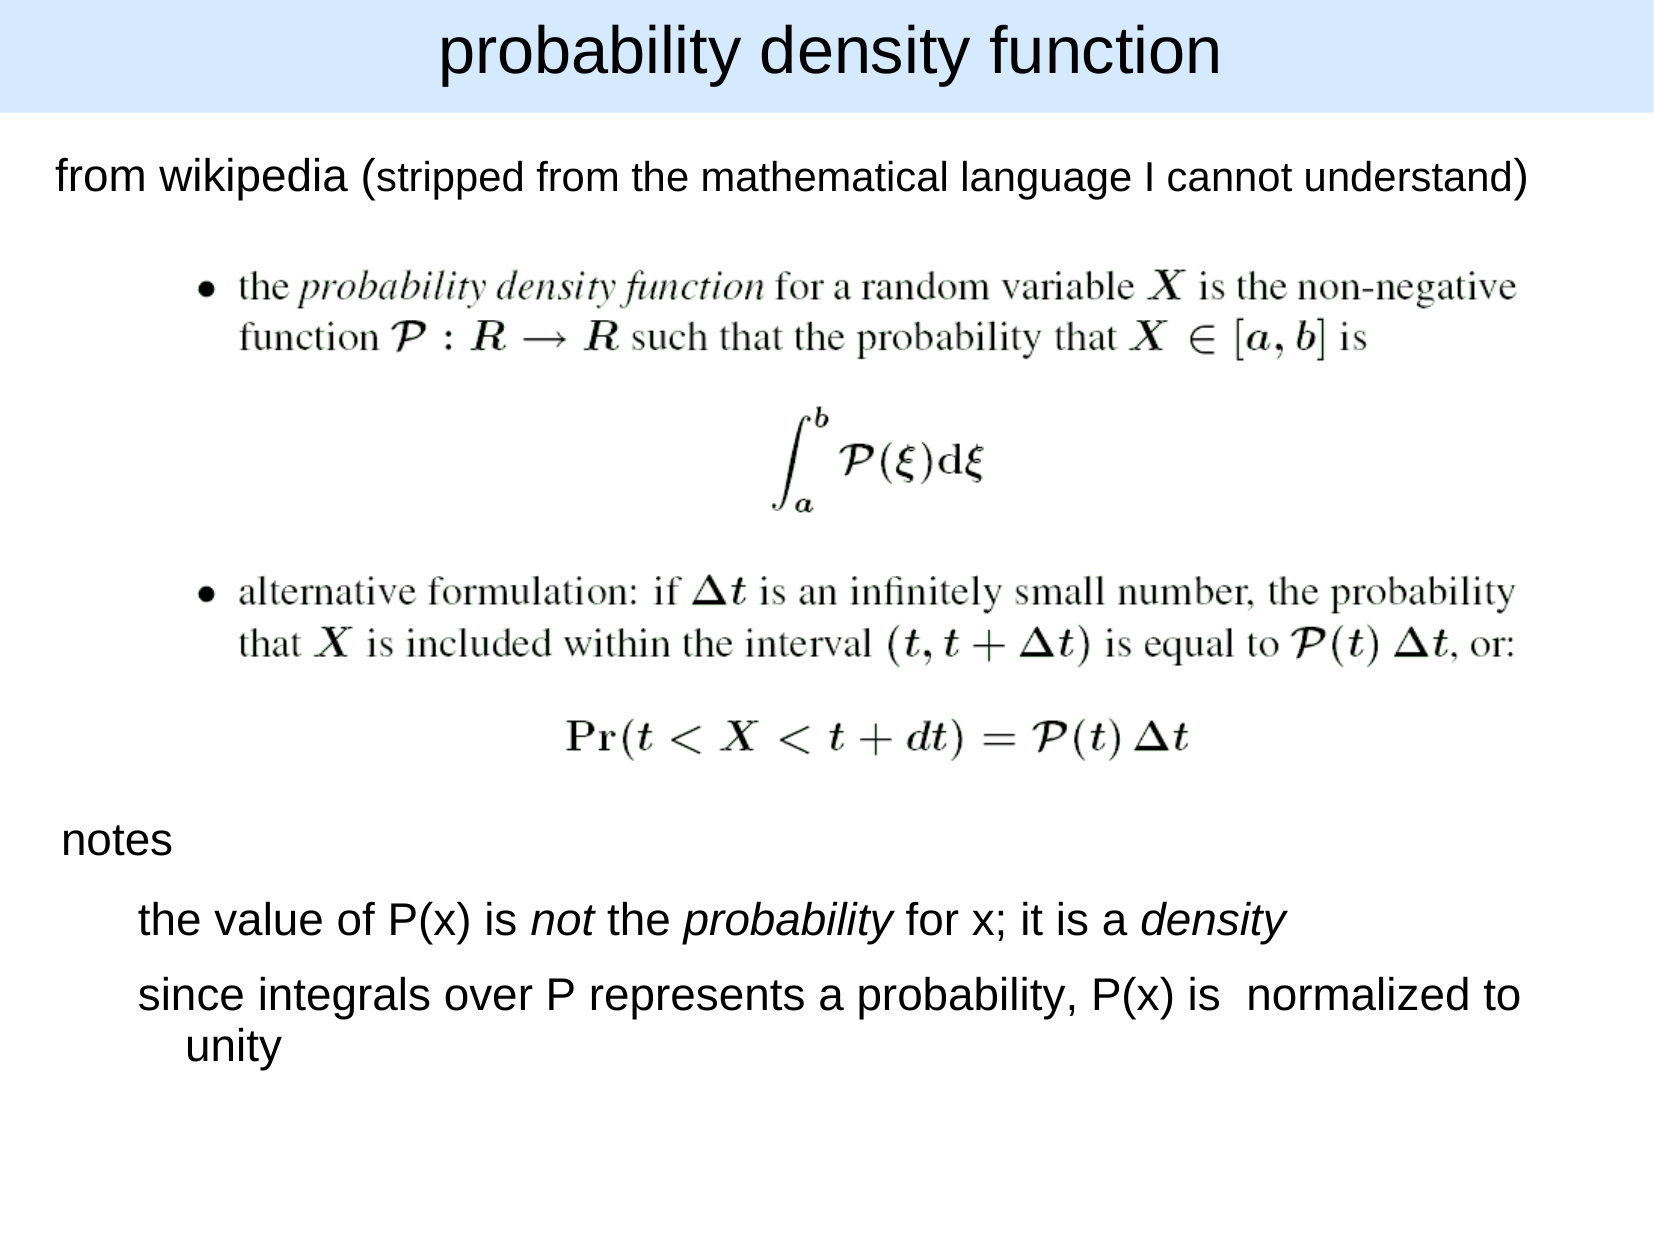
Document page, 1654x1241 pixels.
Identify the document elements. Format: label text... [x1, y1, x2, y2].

list from wikipedia (stripped from the mathematical language I cannot understand) [37, 150, 1613, 226]
title probability density function [86, 0, 1576, 100]
list notes the value of P(x) is not the probability for x; it is a density since integrals over P represents a probability, P(x) is normalized to unity [43, 813, 1619, 1139]
picture [187, 258, 1538, 764]
